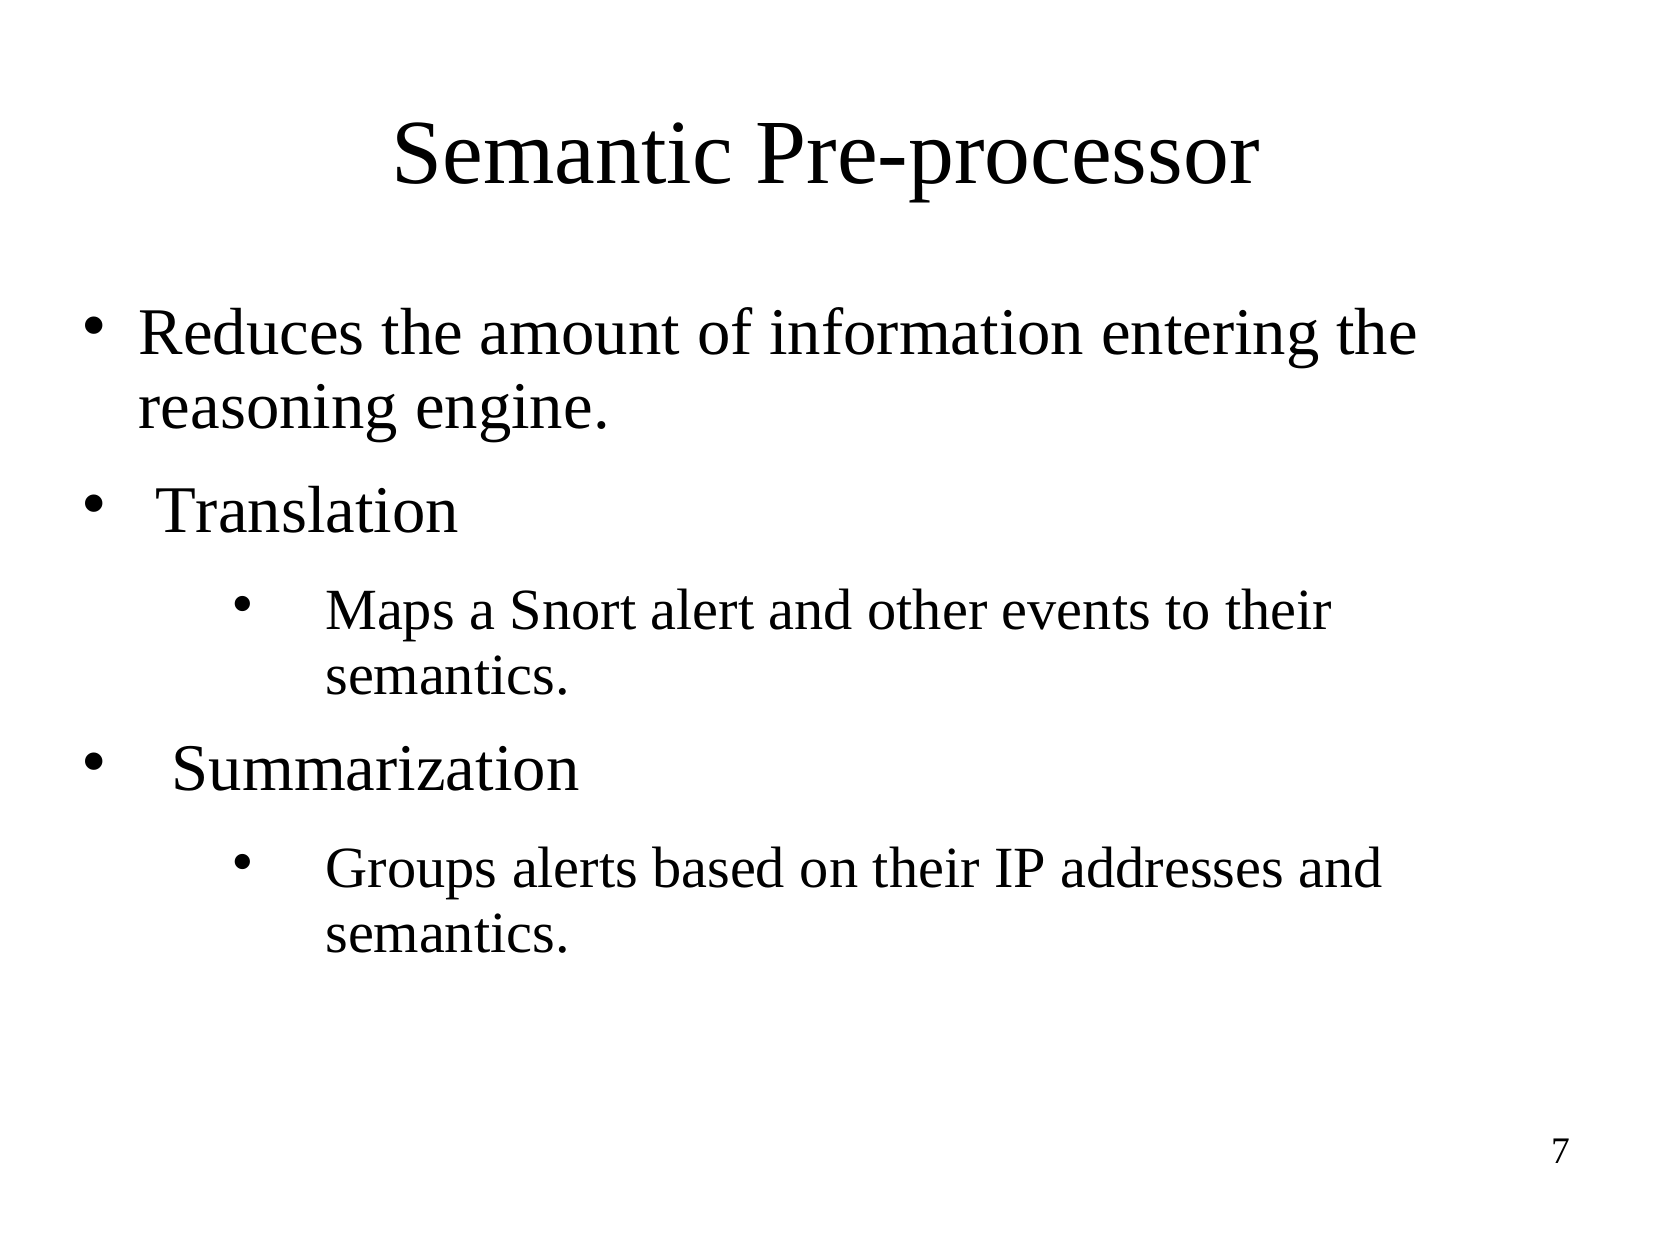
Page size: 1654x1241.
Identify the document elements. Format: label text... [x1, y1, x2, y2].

list Reduces the amount of information entering the reasoning engine. Translation Maps a Snort alert and other events to their semantics. Summarization Groups alerts based on their IP addresses and semantics. [82, 290, 1571, 1109]
title Semantic Pre-processor [82, 56, 1571, 249]
